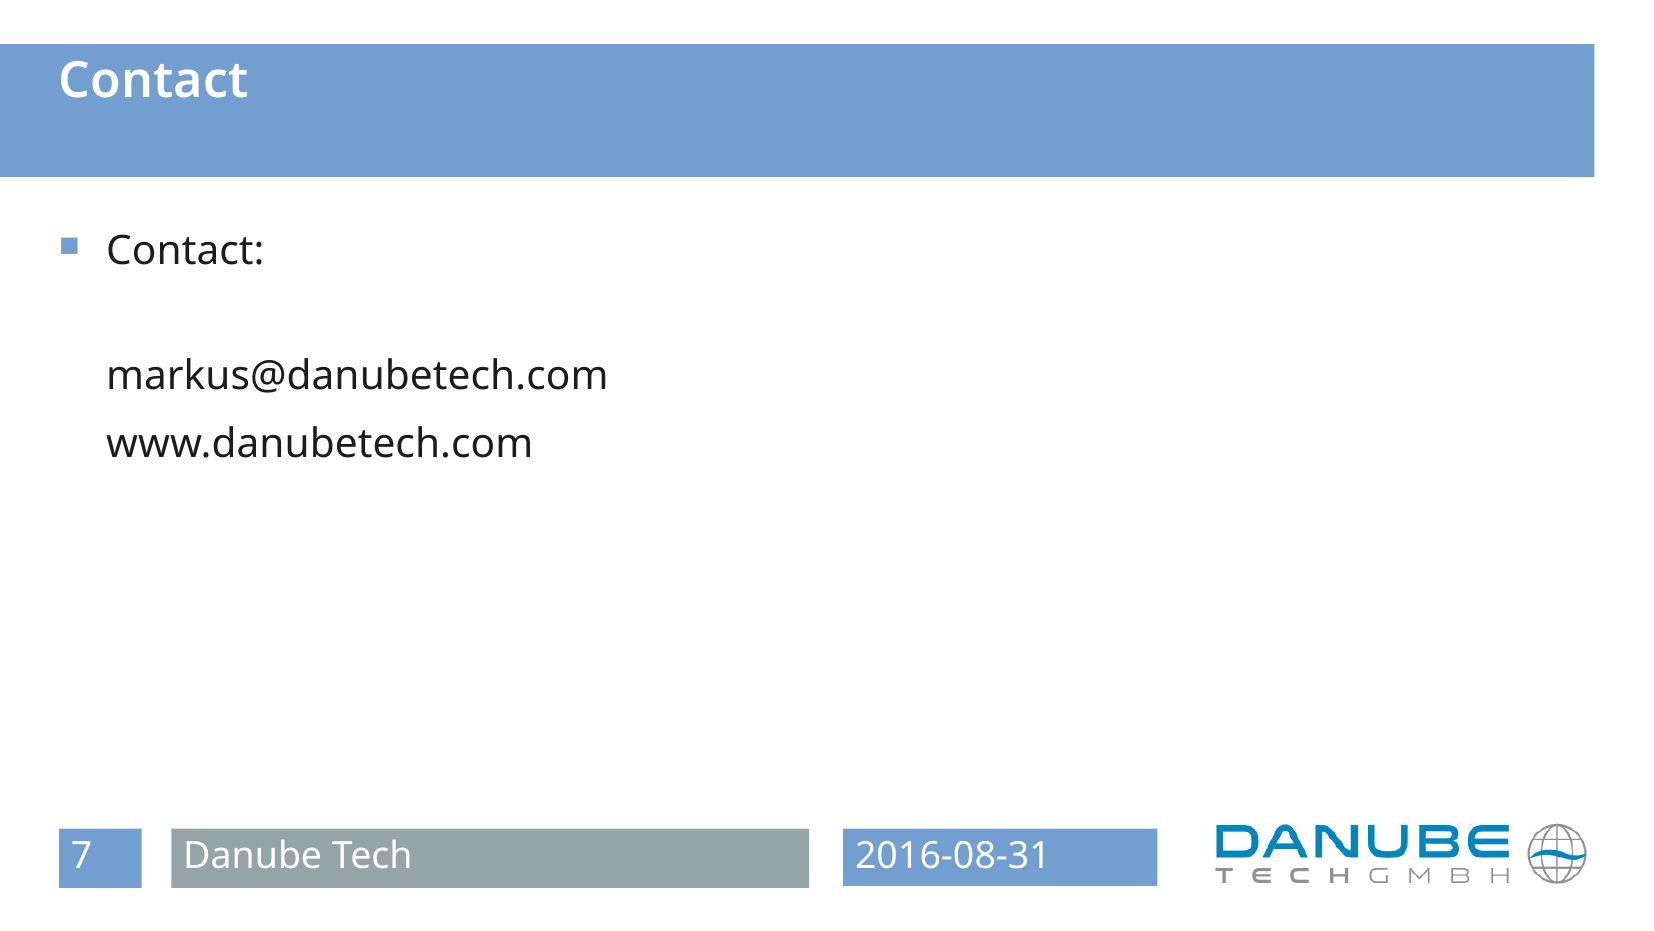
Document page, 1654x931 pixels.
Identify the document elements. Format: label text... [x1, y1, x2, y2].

picture [1206, 814, 1595, 892]
list Contact: markus@danubetech.com www.danubetech.com [58, 221, 922, 789]
title Contact [0, 44, 1595, 178]
